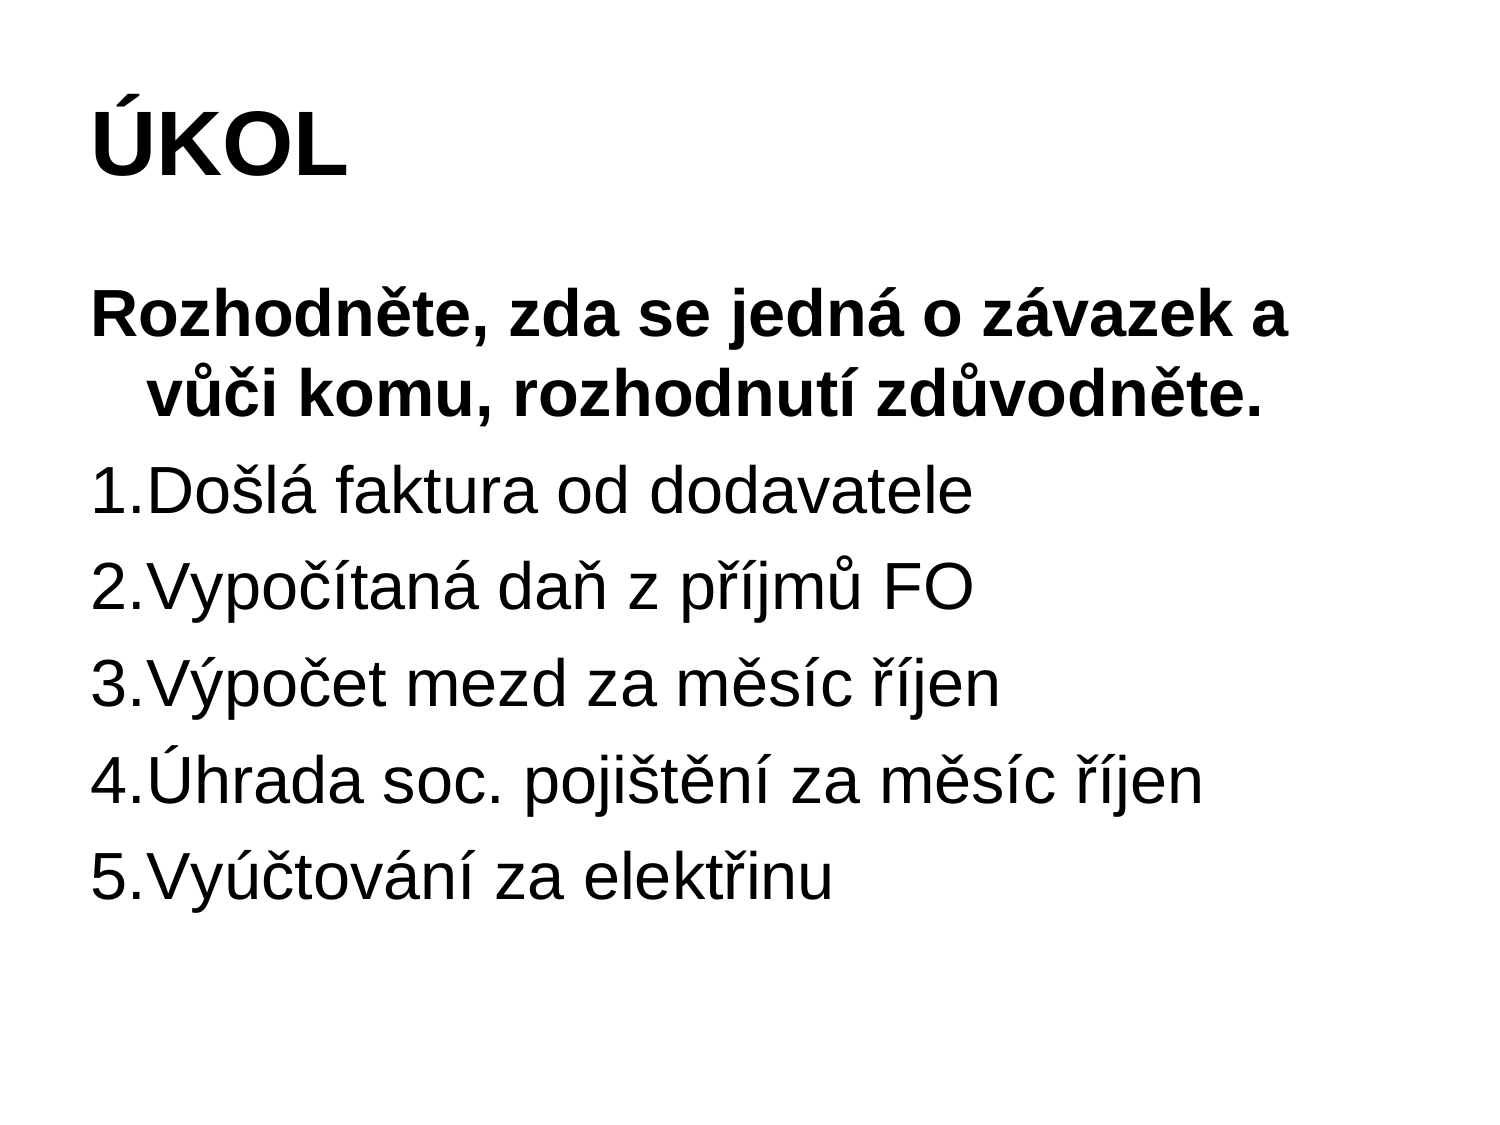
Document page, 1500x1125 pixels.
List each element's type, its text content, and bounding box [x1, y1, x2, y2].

title ÚKOL [75, 45, 1426, 233]
list Rozhodněte, zda se jedná o závazek a vůči komu, rozhodnutí zdůvodněte. Došlá faktura od dodavatele Vypočítaná daň z příjmů FO Výpočet mezd za měsíc říjen Úhrada soc. pojištění za měsíc říjen Vyúčtování za elektřinu [75, 262, 1426, 1018]
